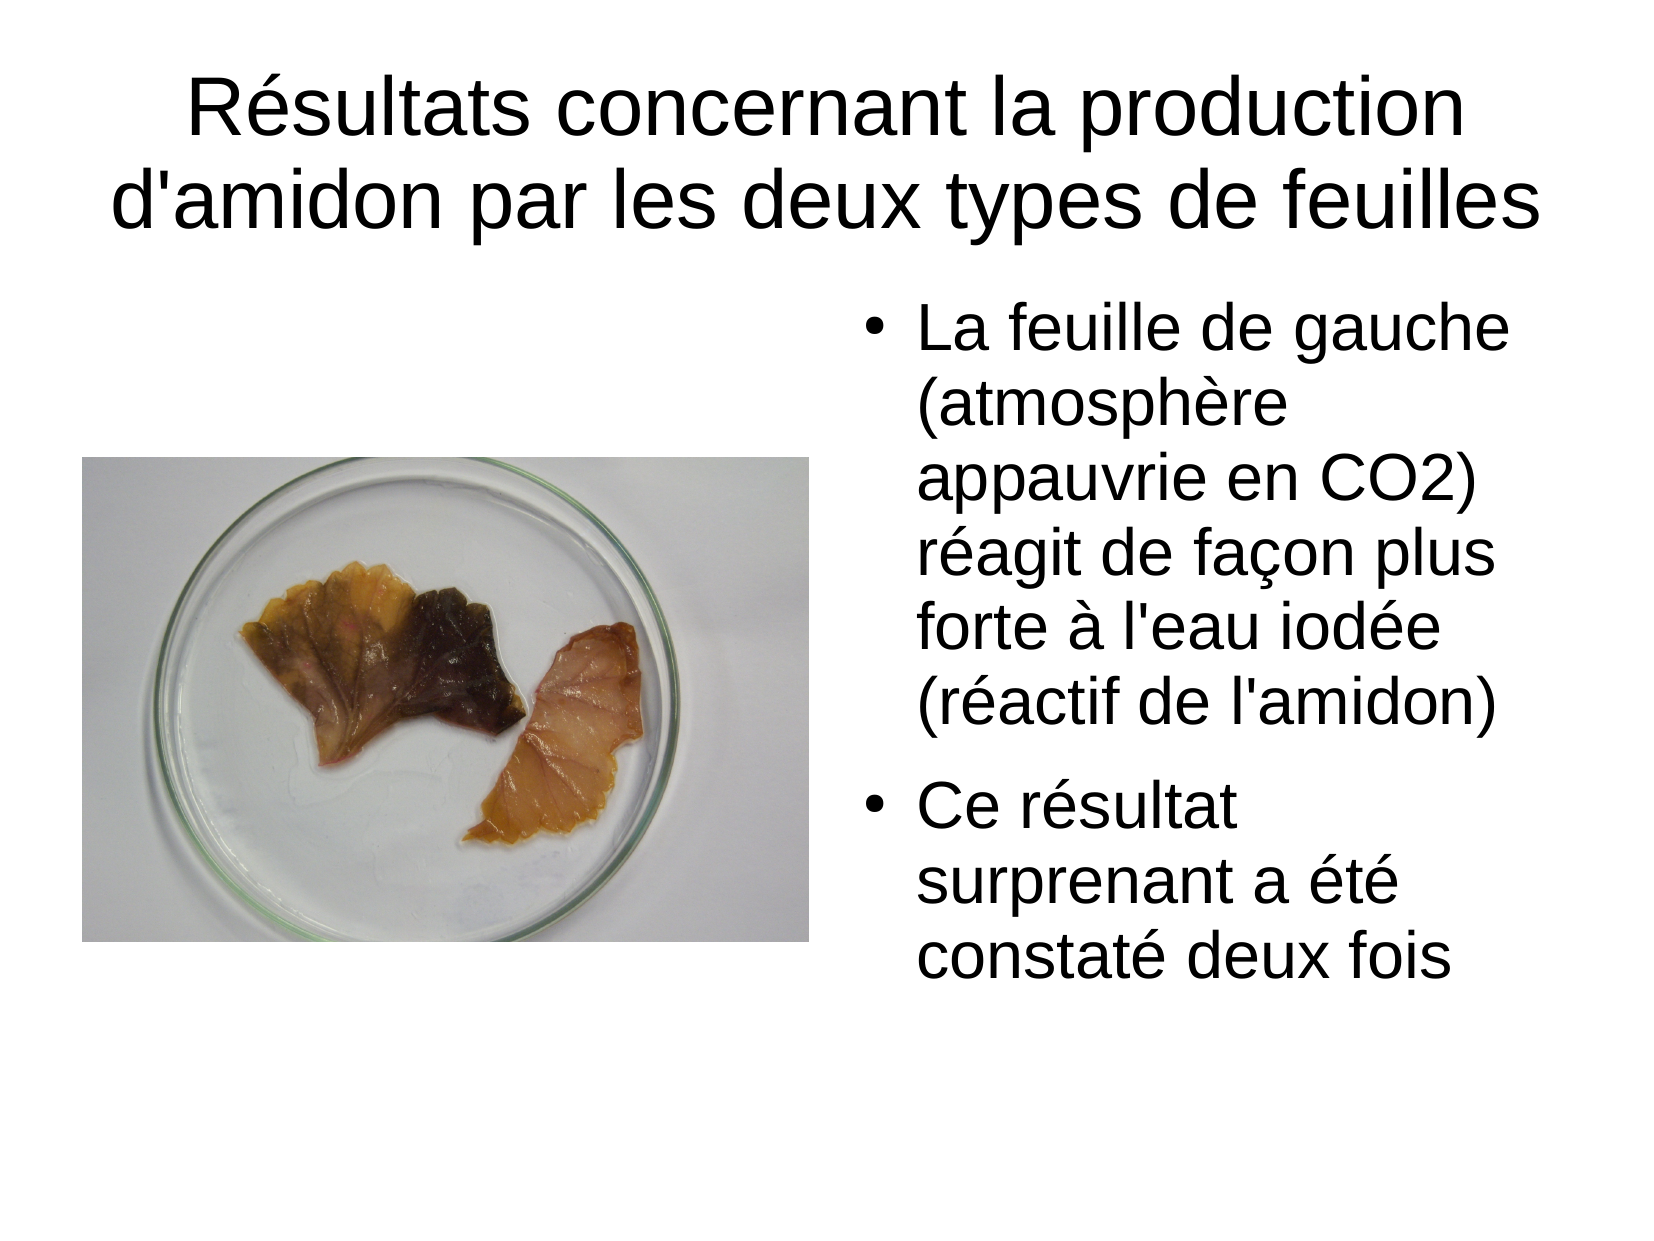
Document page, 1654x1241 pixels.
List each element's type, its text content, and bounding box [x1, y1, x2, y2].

title Résultats concernant la production d'amidon par les deux types de feuilles [82, 56, 1571, 250]
picture [82, 457, 809, 942]
list La feuille de gauche (atmosphère appauvrie en CO2) réagit de façon plus forte à l'eau iodée (réactif de l'amidon) Ce résultat surprenant a été constaté deux fois [845, 290, 1572, 1094]
